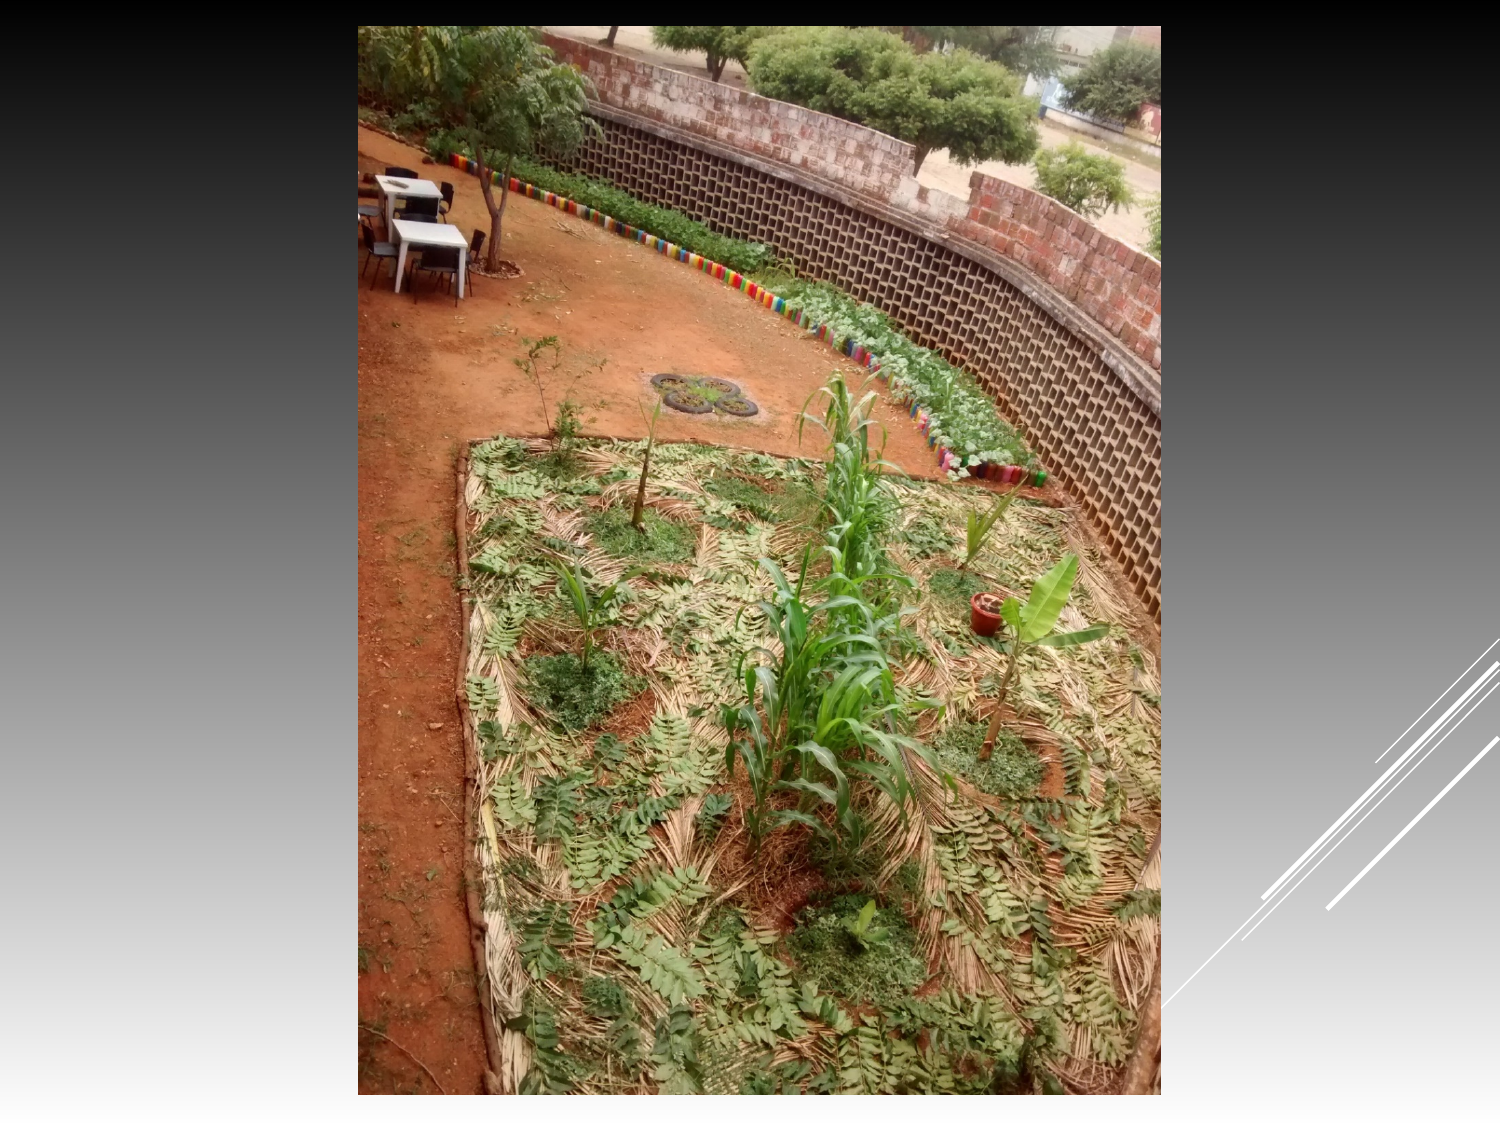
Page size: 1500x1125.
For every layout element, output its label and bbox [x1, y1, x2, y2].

picture [358, 26, 1161, 1095]
